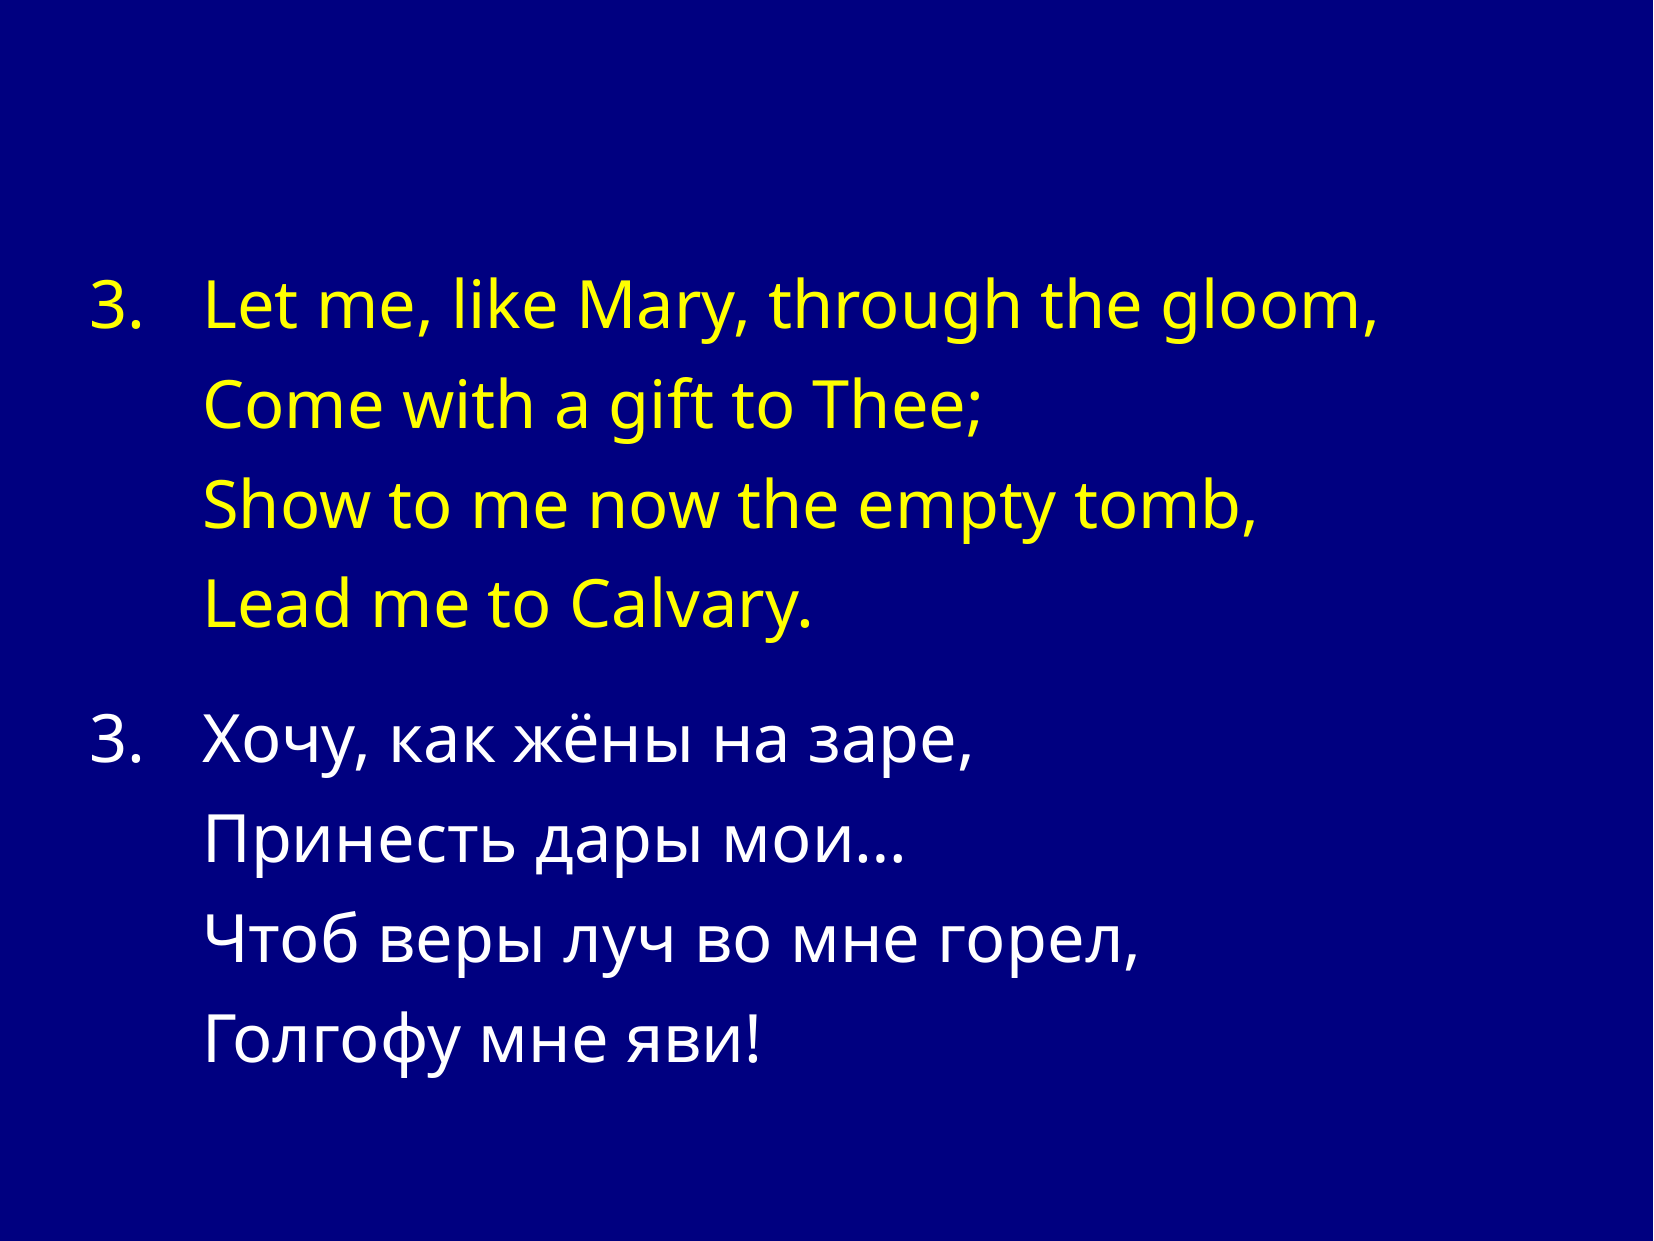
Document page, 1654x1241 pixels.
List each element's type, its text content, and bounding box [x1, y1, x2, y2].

text_box 3. Хочу, как жёны на заре, Принесть дары мои… Чтоб веры луч во мне горел, Голгофу мне яви! [75, 675, 1576, 1163]
text_box 3. Let me, like Mary, through the gloom, Come with a gift to Thee; Show to me now the empty tomb, Lead me to Calvary. [75, 150, 1576, 638]
